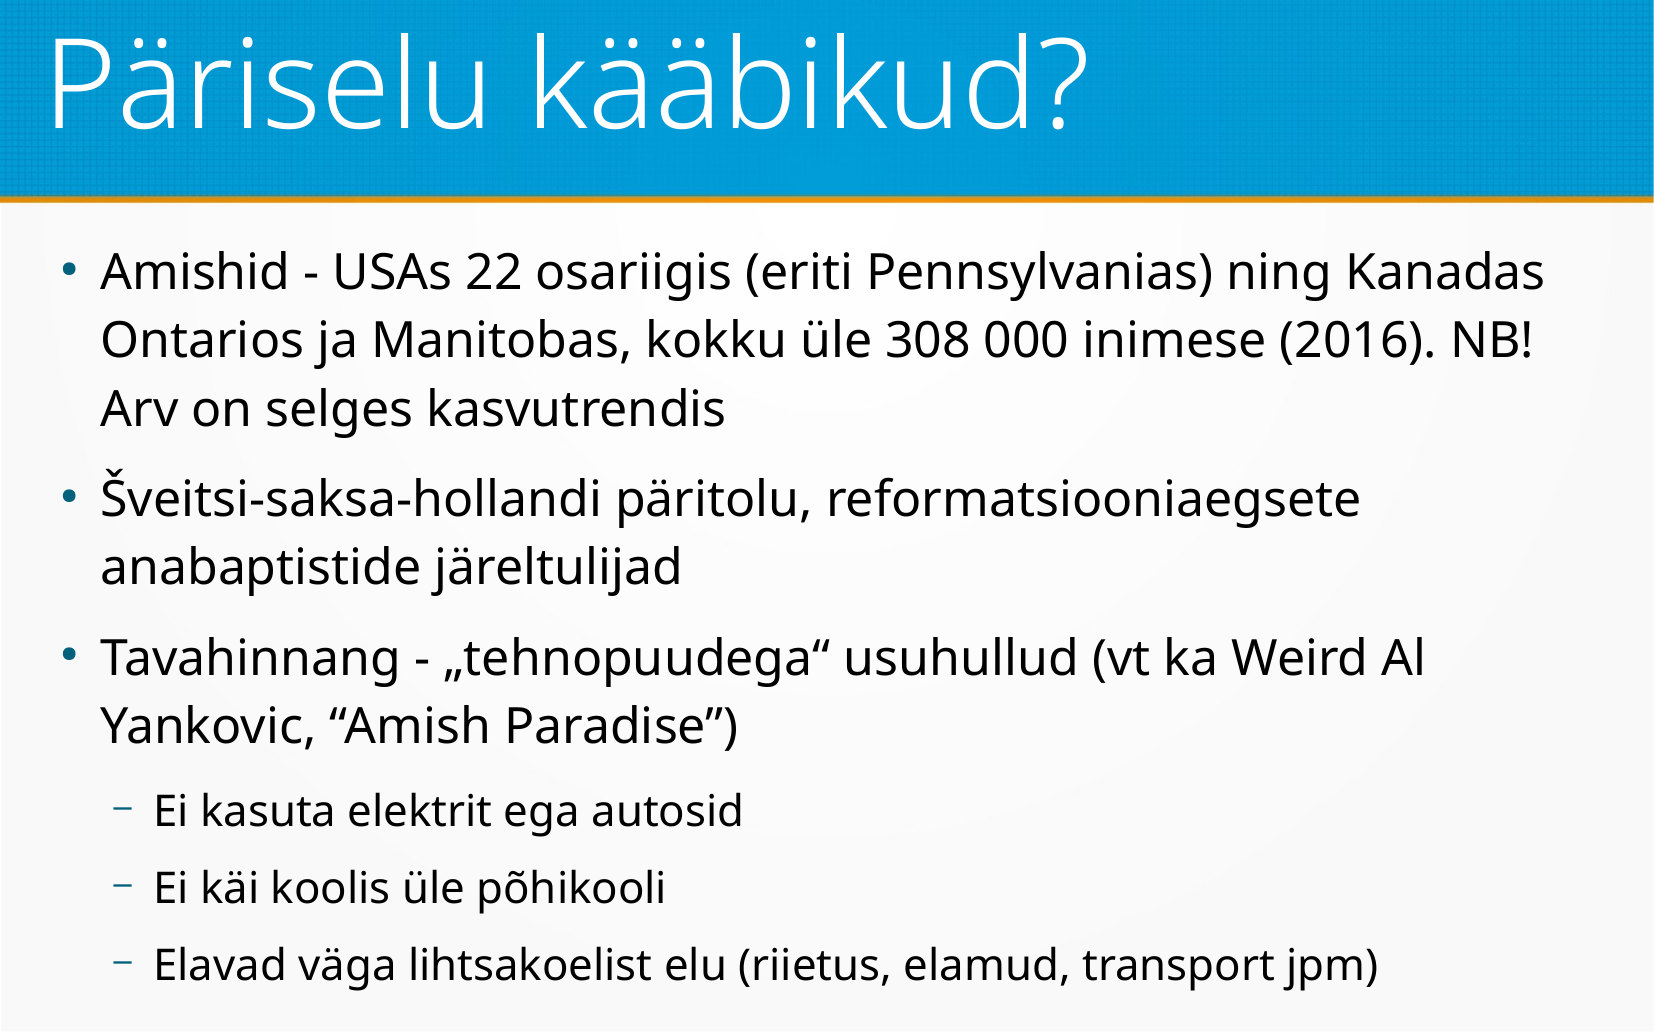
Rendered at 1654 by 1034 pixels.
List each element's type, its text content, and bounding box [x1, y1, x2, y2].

list Amishid - USAs 22 osariigis (eriti Pennsylvanias) ning Kanadas Ontarios ja Manitobas, kokku üle 308 000 inimese (2016). NB! Arv on selges kasvutrendis Šveitsi-saksa-hollandi päritolu, reformatsiooniaegsete anabaptistide järeltulijad Tavahinnang - „tehnopuudega“ usuhullud (vt ka Weird Al Yankovic, “Amish Paradise”) Ei kasuta elektrit ega autosid Ei käi koolis üle põhikooli Elavad väga lihtsakoelist elu (riietus, elamud, transport jpm) [47, 236, 1607, 1002]
picture [0, 195, 1654, 1034]
title Päriselu kääbikud? [43, 0, 1619, 166]
